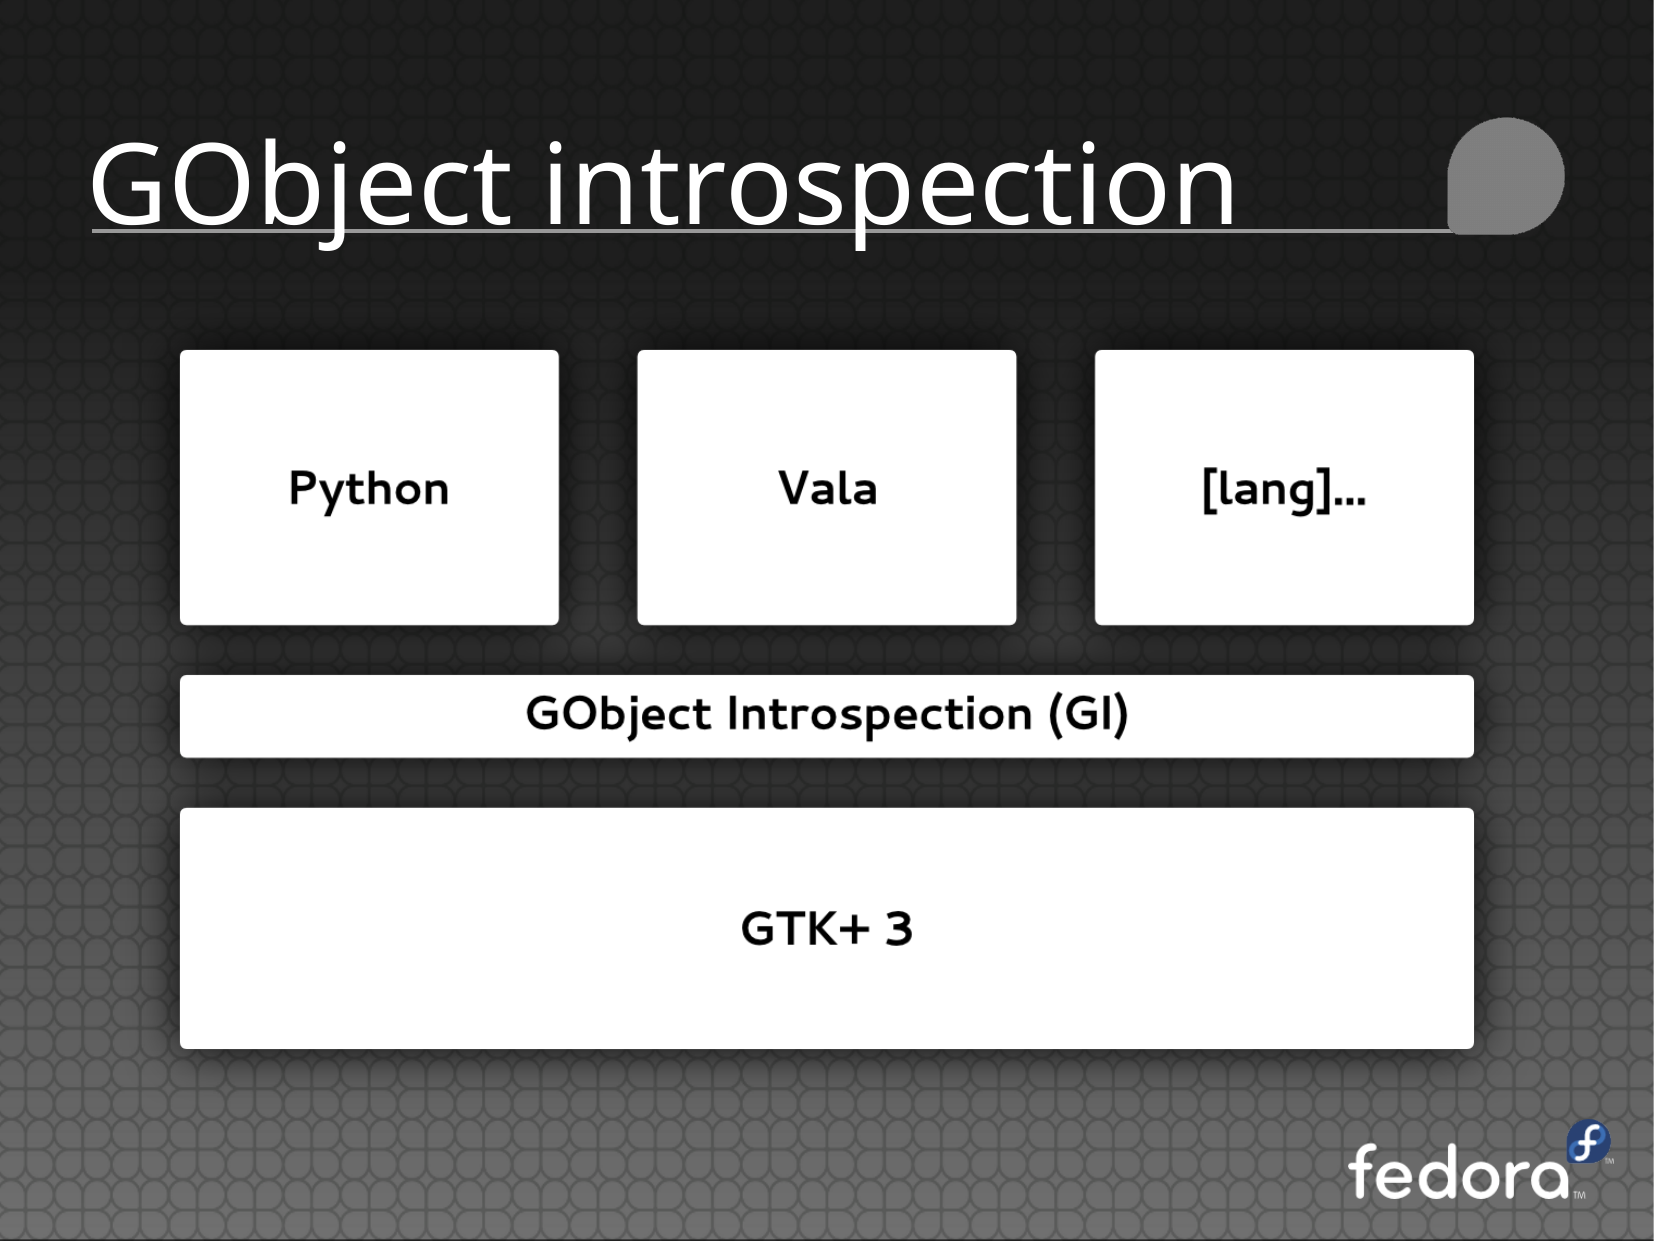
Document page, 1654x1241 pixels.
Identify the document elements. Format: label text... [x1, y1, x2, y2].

title GObject introspection [86, 112, 1576, 249]
picture [0, 0, 1654, 1241]
